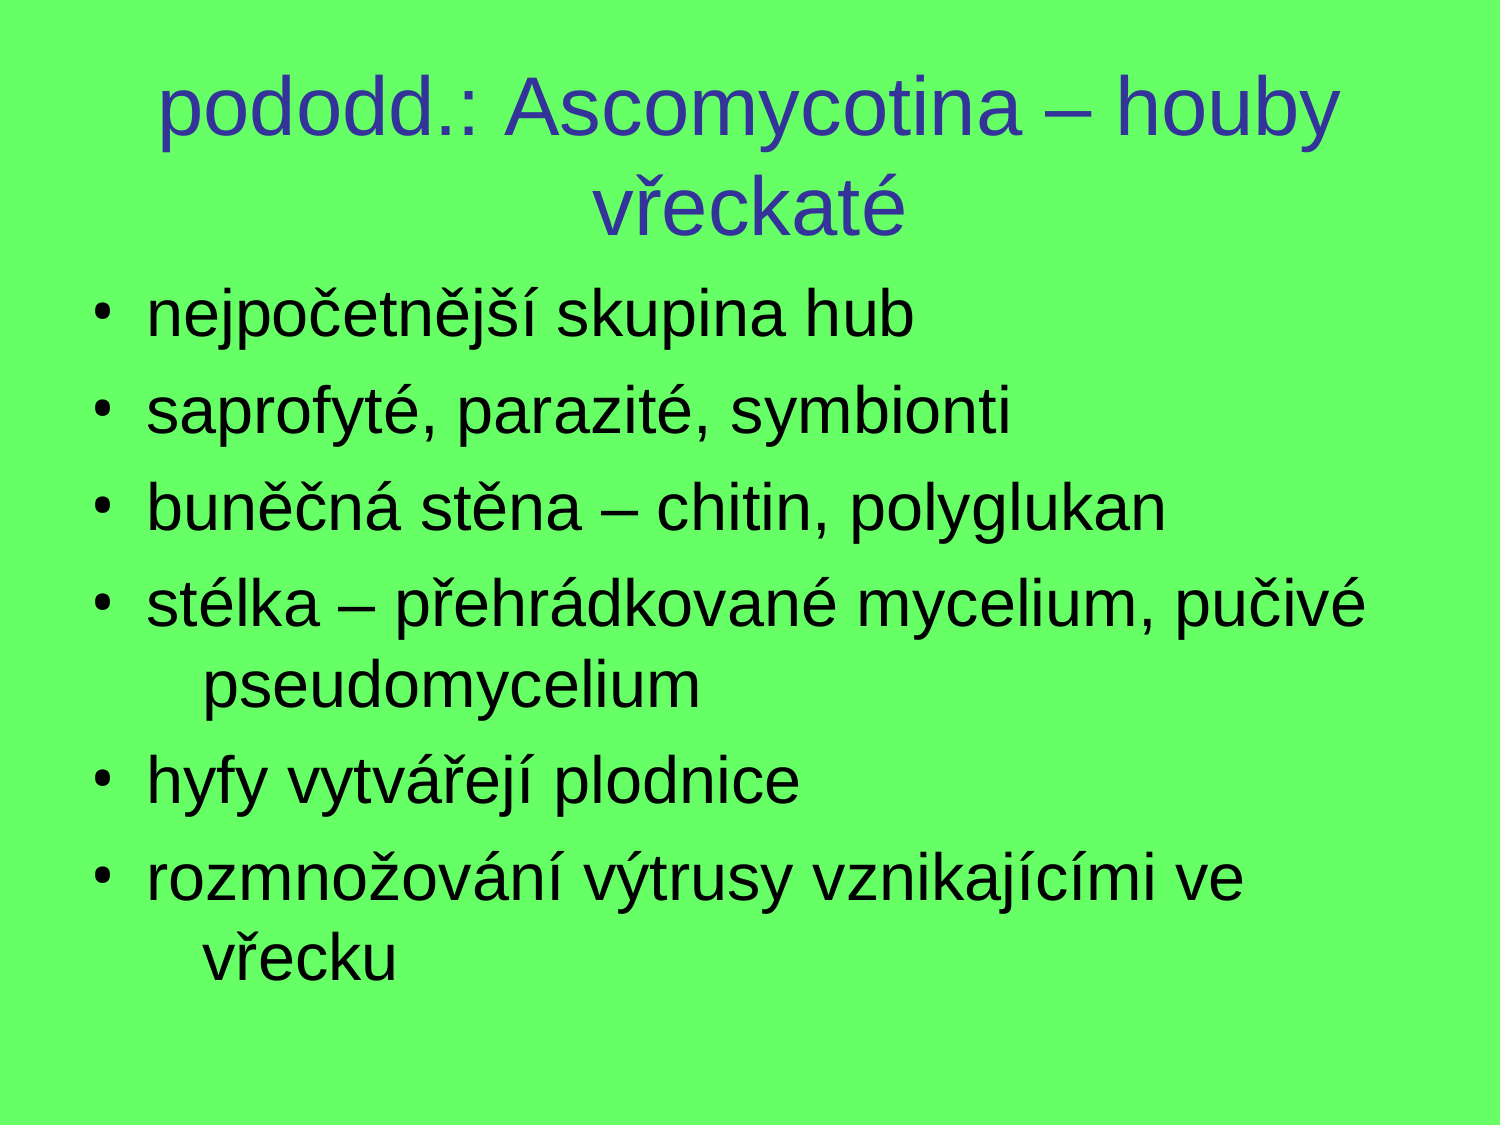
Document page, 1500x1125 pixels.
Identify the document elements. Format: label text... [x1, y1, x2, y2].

list nejpočetnější skupina hub saprofyté, parazité, symbionti buněčná stěna – chitin, polyglukan stélka – přehrádkované mycelium, pučivé pseudomycelium hyfy vytvářejí plodnice rozmnožování výtrusy vznikajícími ve vřecku [75, 262, 1426, 1005]
title pododd.: Ascomycotina – houby vřeckaté [75, 45, 1426, 233]
